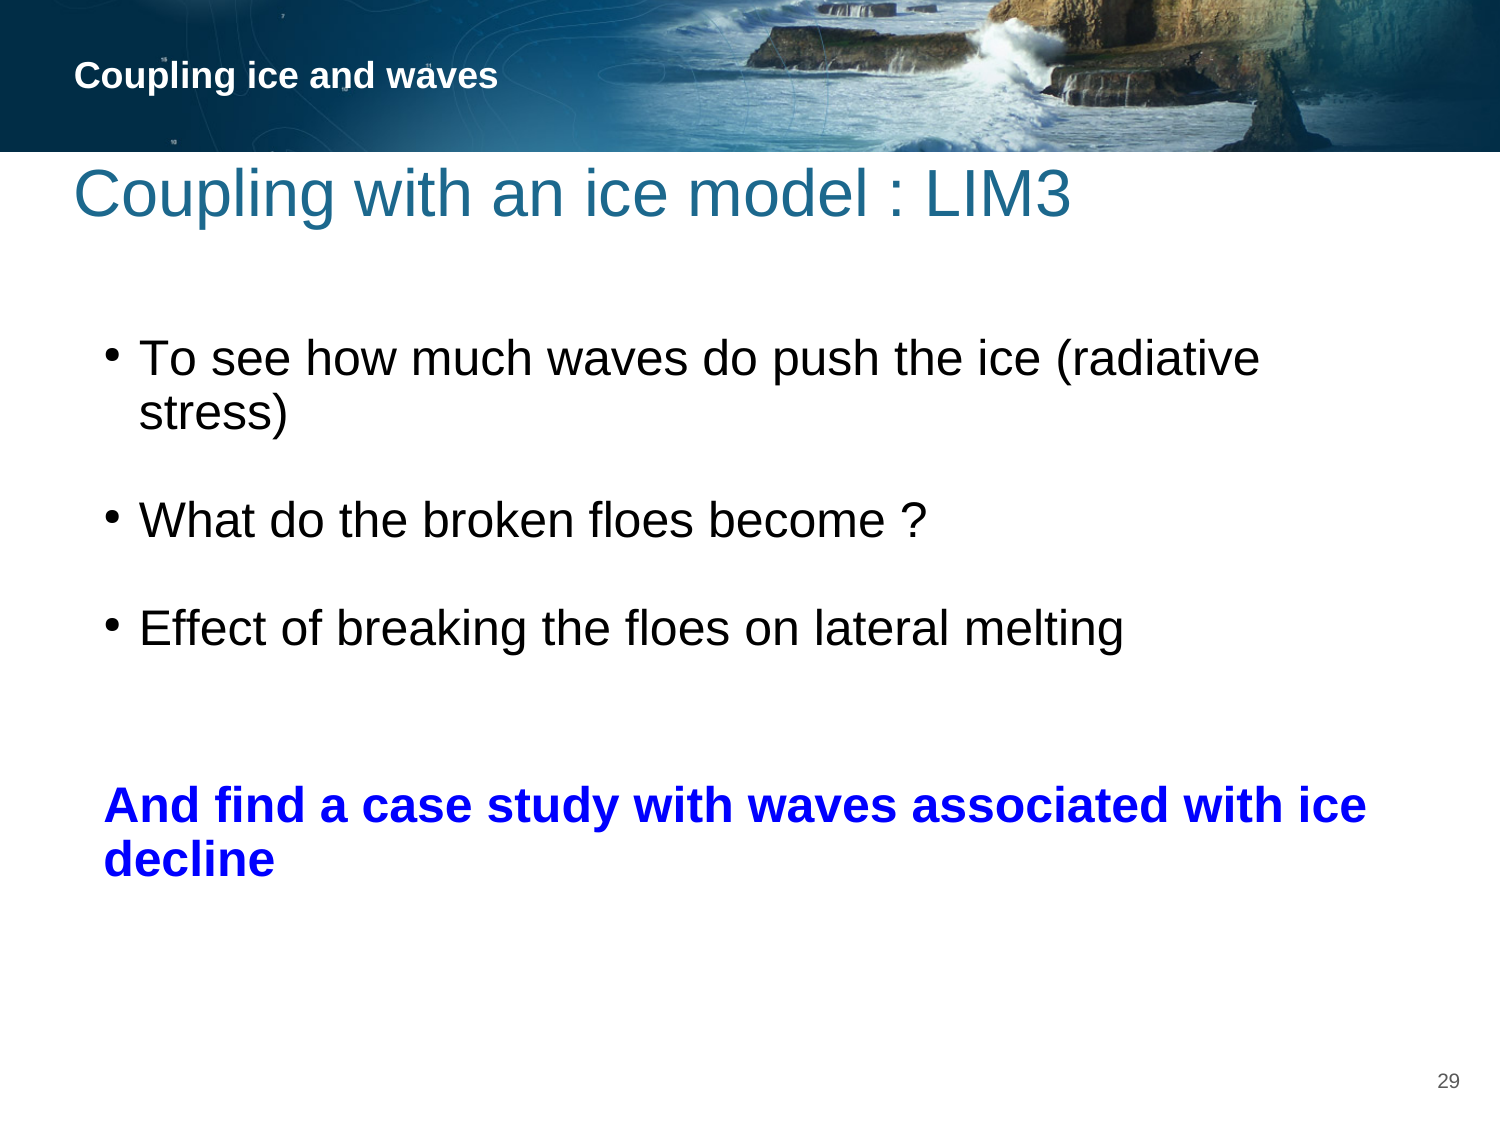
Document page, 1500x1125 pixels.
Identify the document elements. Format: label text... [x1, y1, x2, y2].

text_box And find a case study with waves associated with ice decline [88, 771, 1500, 901]
title Coupling with an ice model : LIM3 [59, 102, 1244, 278]
text_box To see how much waves do push the ice (radiative stress) What do the broken floes become ? Effect of breaking the floes on lateral melting [88, 324, 1388, 670]
title Coupling ice and waves [59, 29, 1093, 119]
picture [0, 0, 1500, 152]
